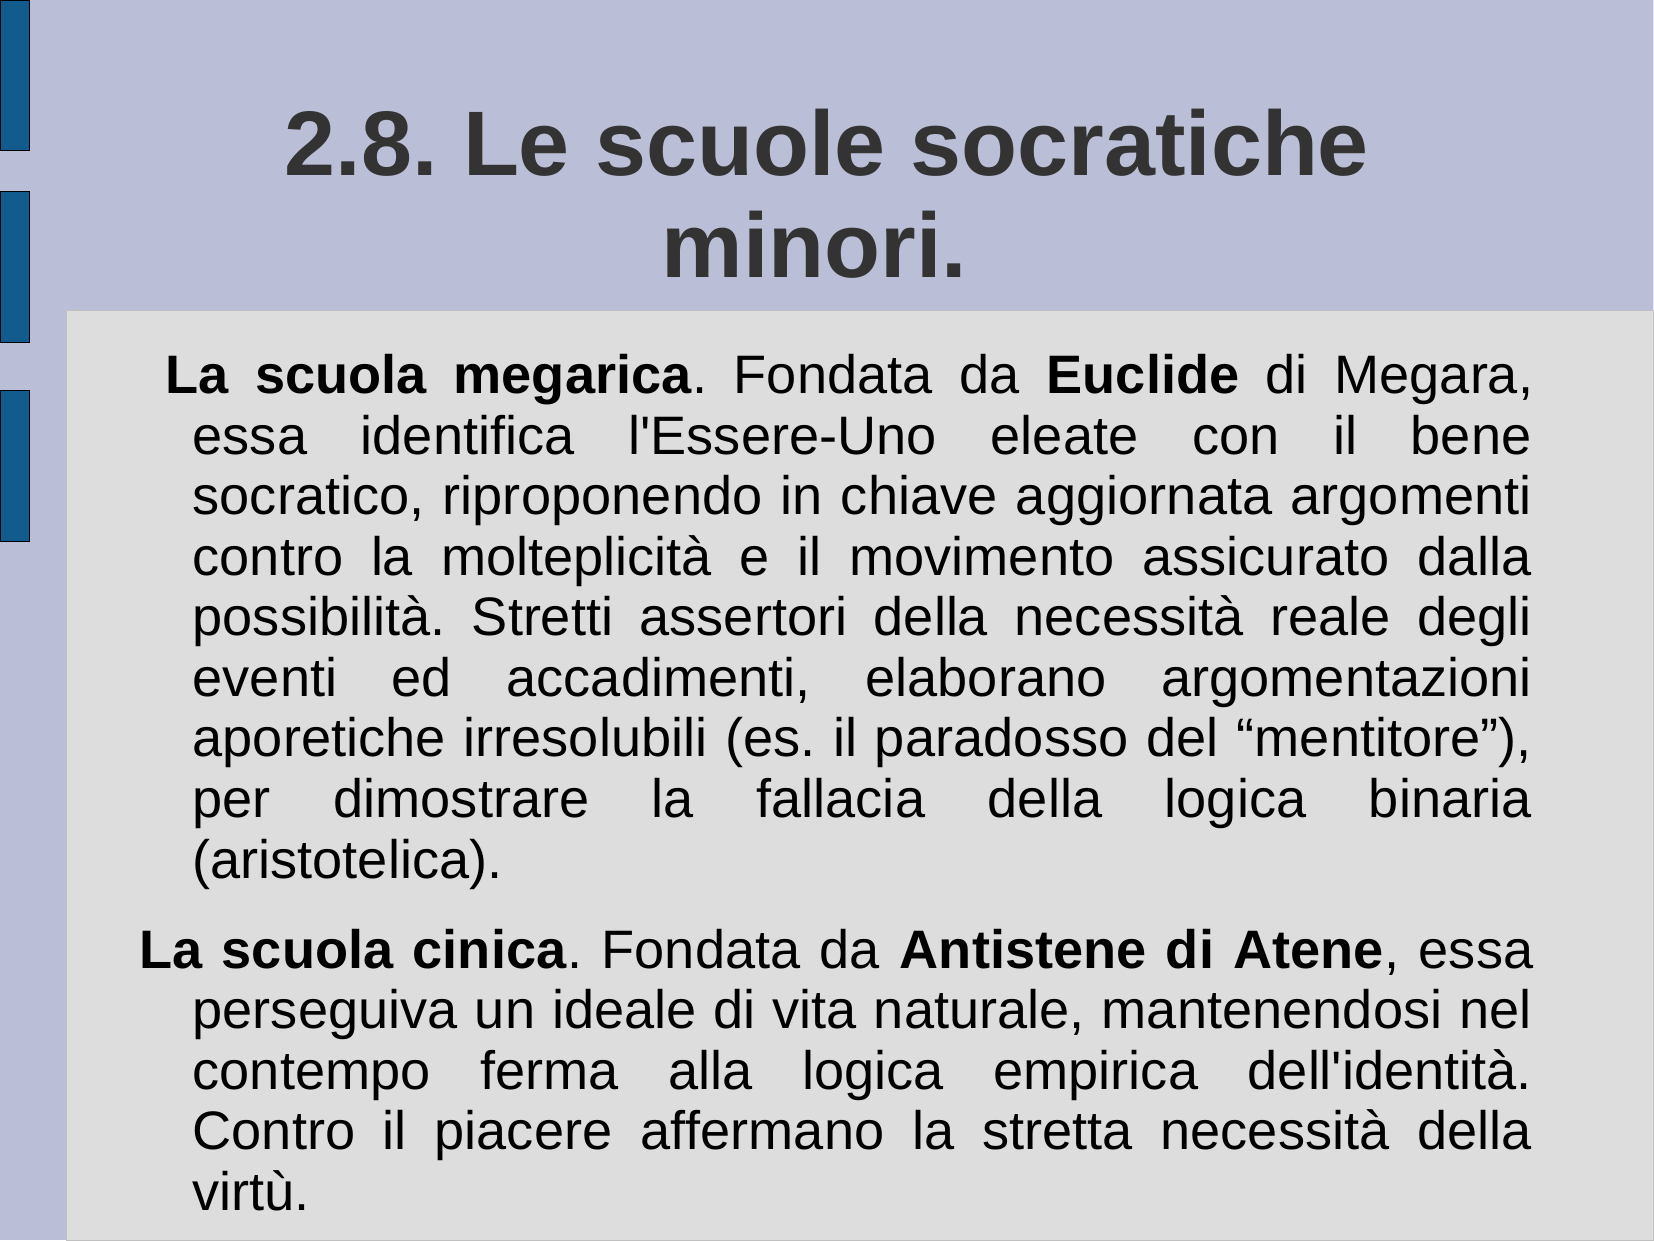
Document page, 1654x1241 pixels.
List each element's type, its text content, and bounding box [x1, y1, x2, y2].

list La scuola megarica. Fondata da Euclide di Megara, essa identifica l'Essere-Uno eleate con il bene socratico, riproponendo in chiave aggiornata argomenti contro la molteplicità e il movimento assicurato dalla possibilità. Stretti assertori della necessità reale degli eventi ed accadimenti, elaborano argomentazioni aporetiche irresolubili (es. il paradosso del “mentitore”), per dimostrare la fallacia della logica binaria (aristotelica). La scuola cinica. Fondata da Antistene di Atene, essa perseguiva un ideale di vita naturale, mantenendosi nel contempo ferma alla logica empirica dell'identità. Contro il piacere affermano la stretta necessità della virtù. [121, 344, 1534, 1165]
title 2.8. Le scuole socratiche minori. [121, 91, 1534, 299]
